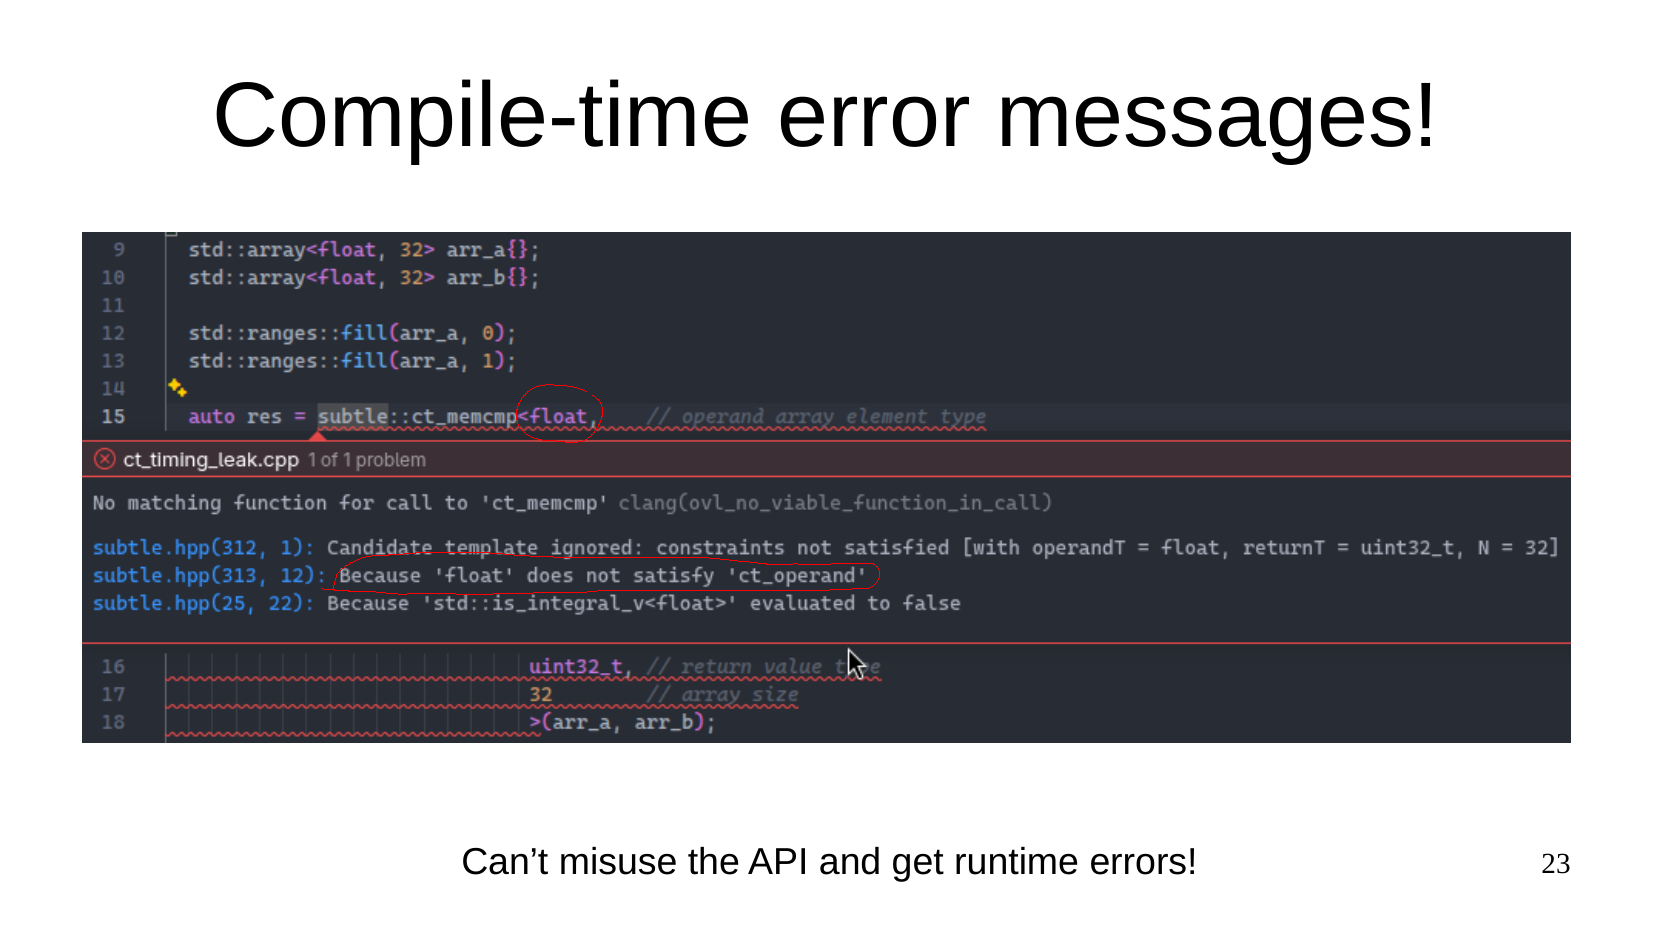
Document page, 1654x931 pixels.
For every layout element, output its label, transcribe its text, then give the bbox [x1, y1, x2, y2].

text_box Can’t misuse the API and get runtime errors! [431, 832, 1229, 890]
title Compile-time error messages! [82, 37, 1571, 193]
picture [82, 232, 1571, 743]
